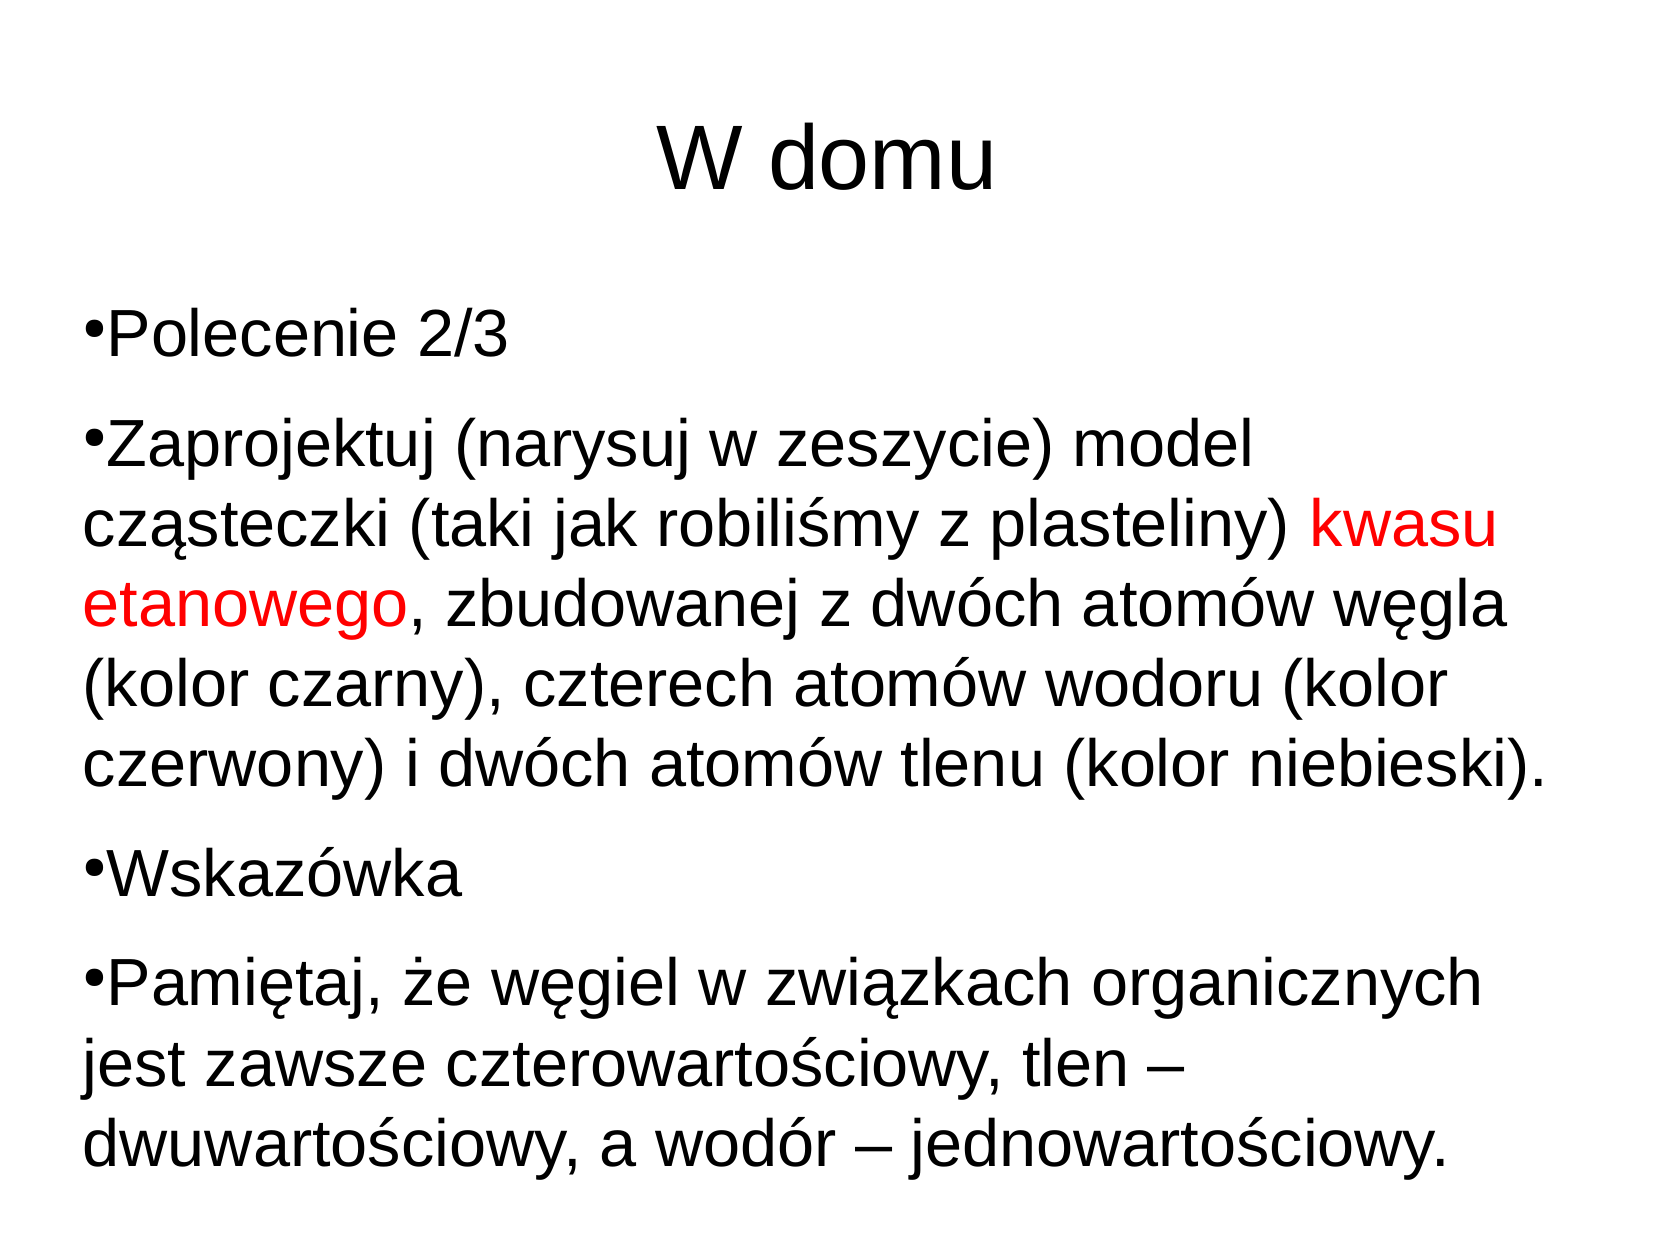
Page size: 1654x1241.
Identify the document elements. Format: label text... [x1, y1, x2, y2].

list Polecenie 2/3 Zaprojektuj (narysuj w zeszycie) model cząsteczki (taki jak robiliśmy z plasteliny) kwasu etanowego, zbudowanej z dwóch atomów węgla (kolor czarny), czterech atomów wodoru (kolor czerwony) i dwóch atomów tlenu (kolor niebieski). Wskazówka Pamiętaj, że węgiel w związkach organicznych jest zawsze czterowartościowy, tlen – dwuwartościowy, a wodór – jednowartościowy. [82, 290, 1571, 1202]
title W domu [82, 49, 1571, 257]
